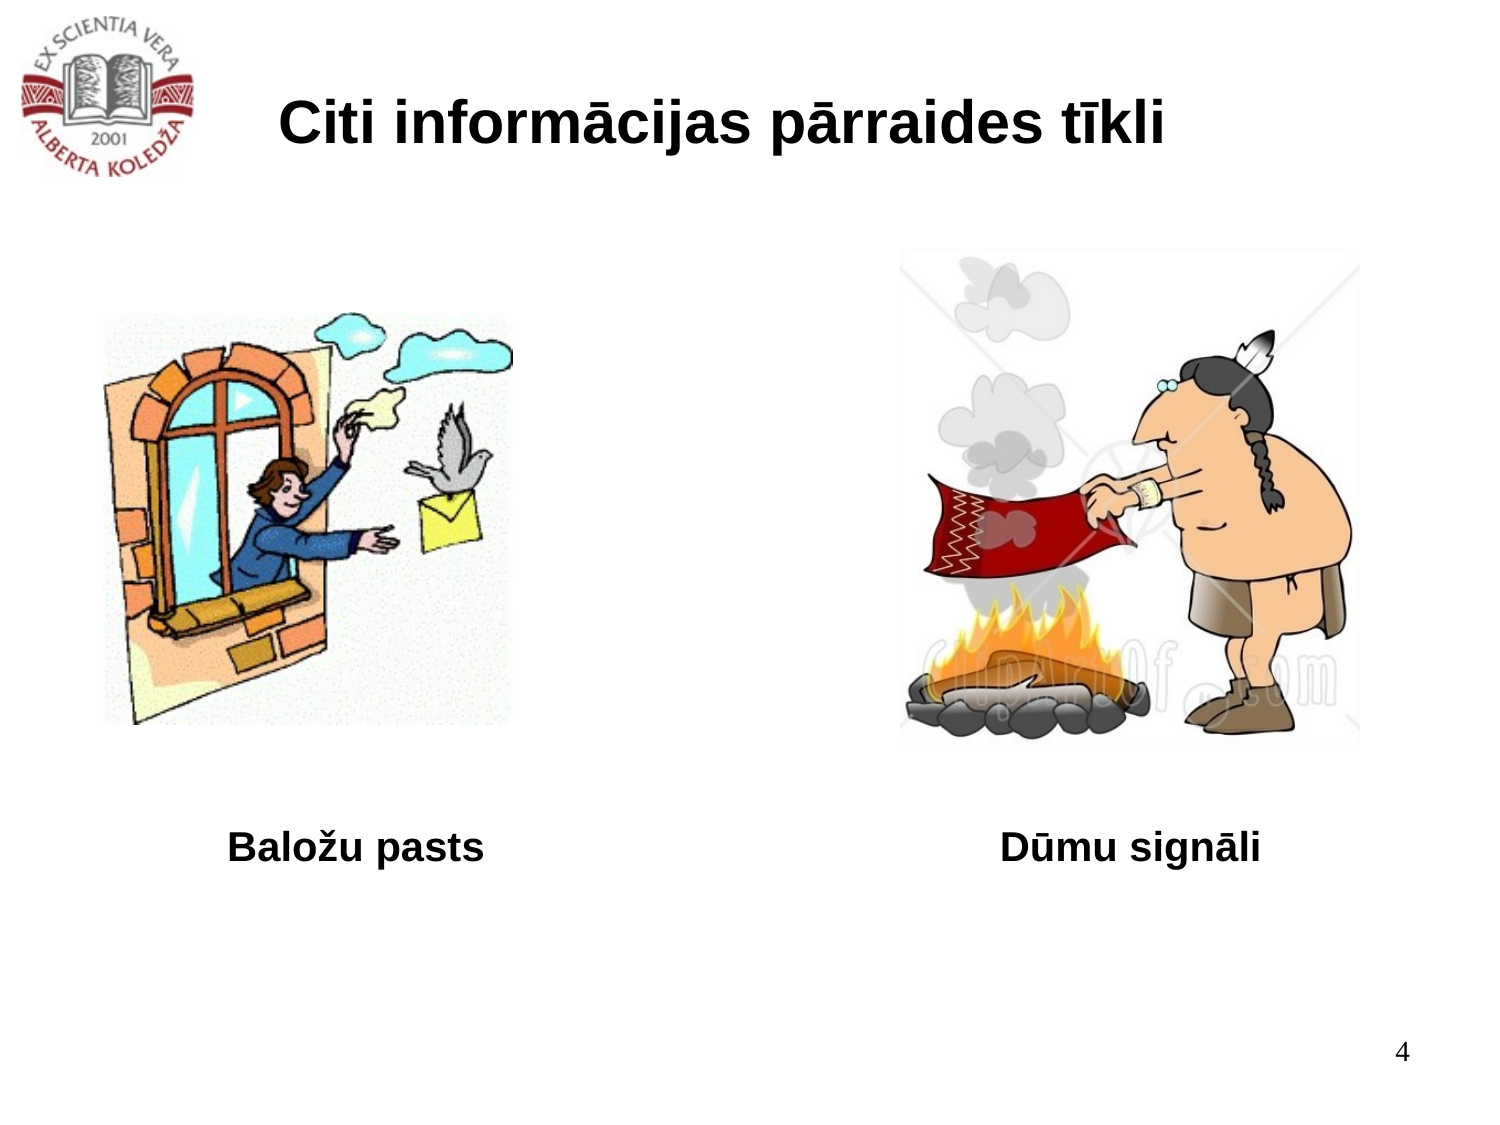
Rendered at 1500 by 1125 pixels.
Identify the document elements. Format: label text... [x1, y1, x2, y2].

text_box <skaitlis> [1074, 1025, 1426, 1101]
picture [900, 249, 1360, 746]
text_box Baložu pasts [212, 812, 500, 878]
text_box Dūmu signāli [984, 812, 1277, 878]
title Citi informācijas pārraides tīkli [50, 62, 1374, 175]
picture [103, 312, 513, 726]
picture [21, 16, 194, 177]
